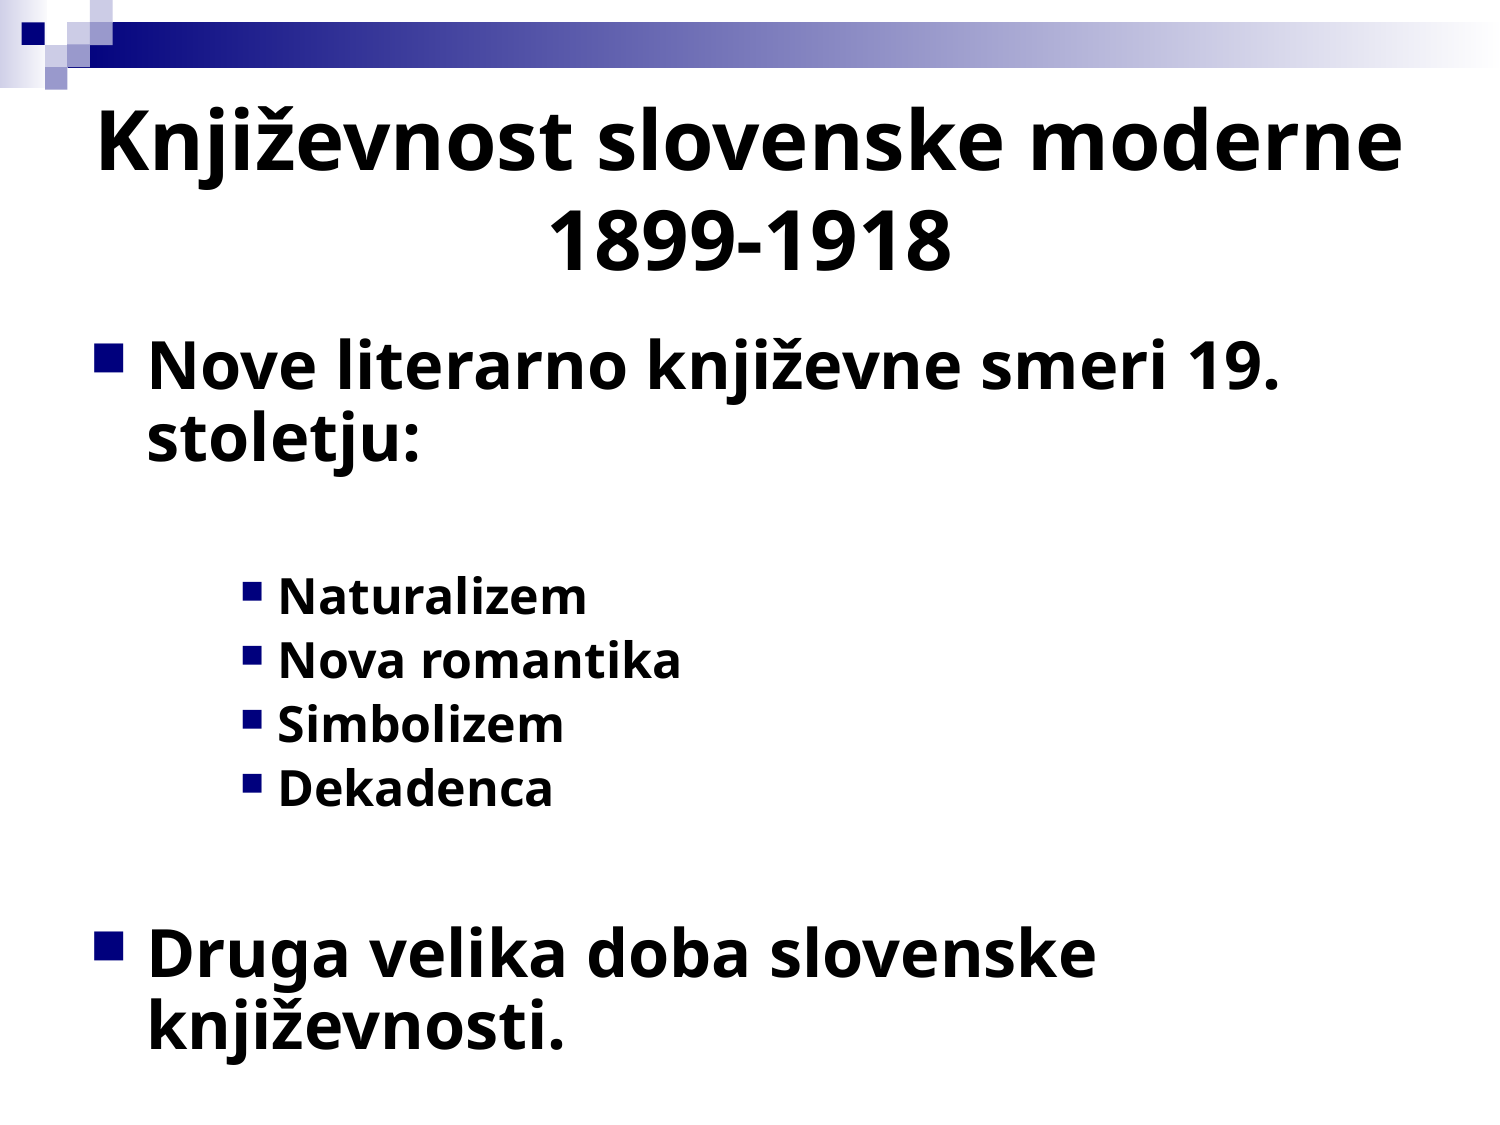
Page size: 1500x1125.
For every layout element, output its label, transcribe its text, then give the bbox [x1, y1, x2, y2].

title Književnost slovenske moderne 1899-1918 [75, 75, 1425, 300]
list Nove literarno književne smeri 19. stoletju: Naturalizem Nova romantika Simbolizem Dekadenca Druga velika doba slovenske književnosti. [75, 324, 1425, 963]
